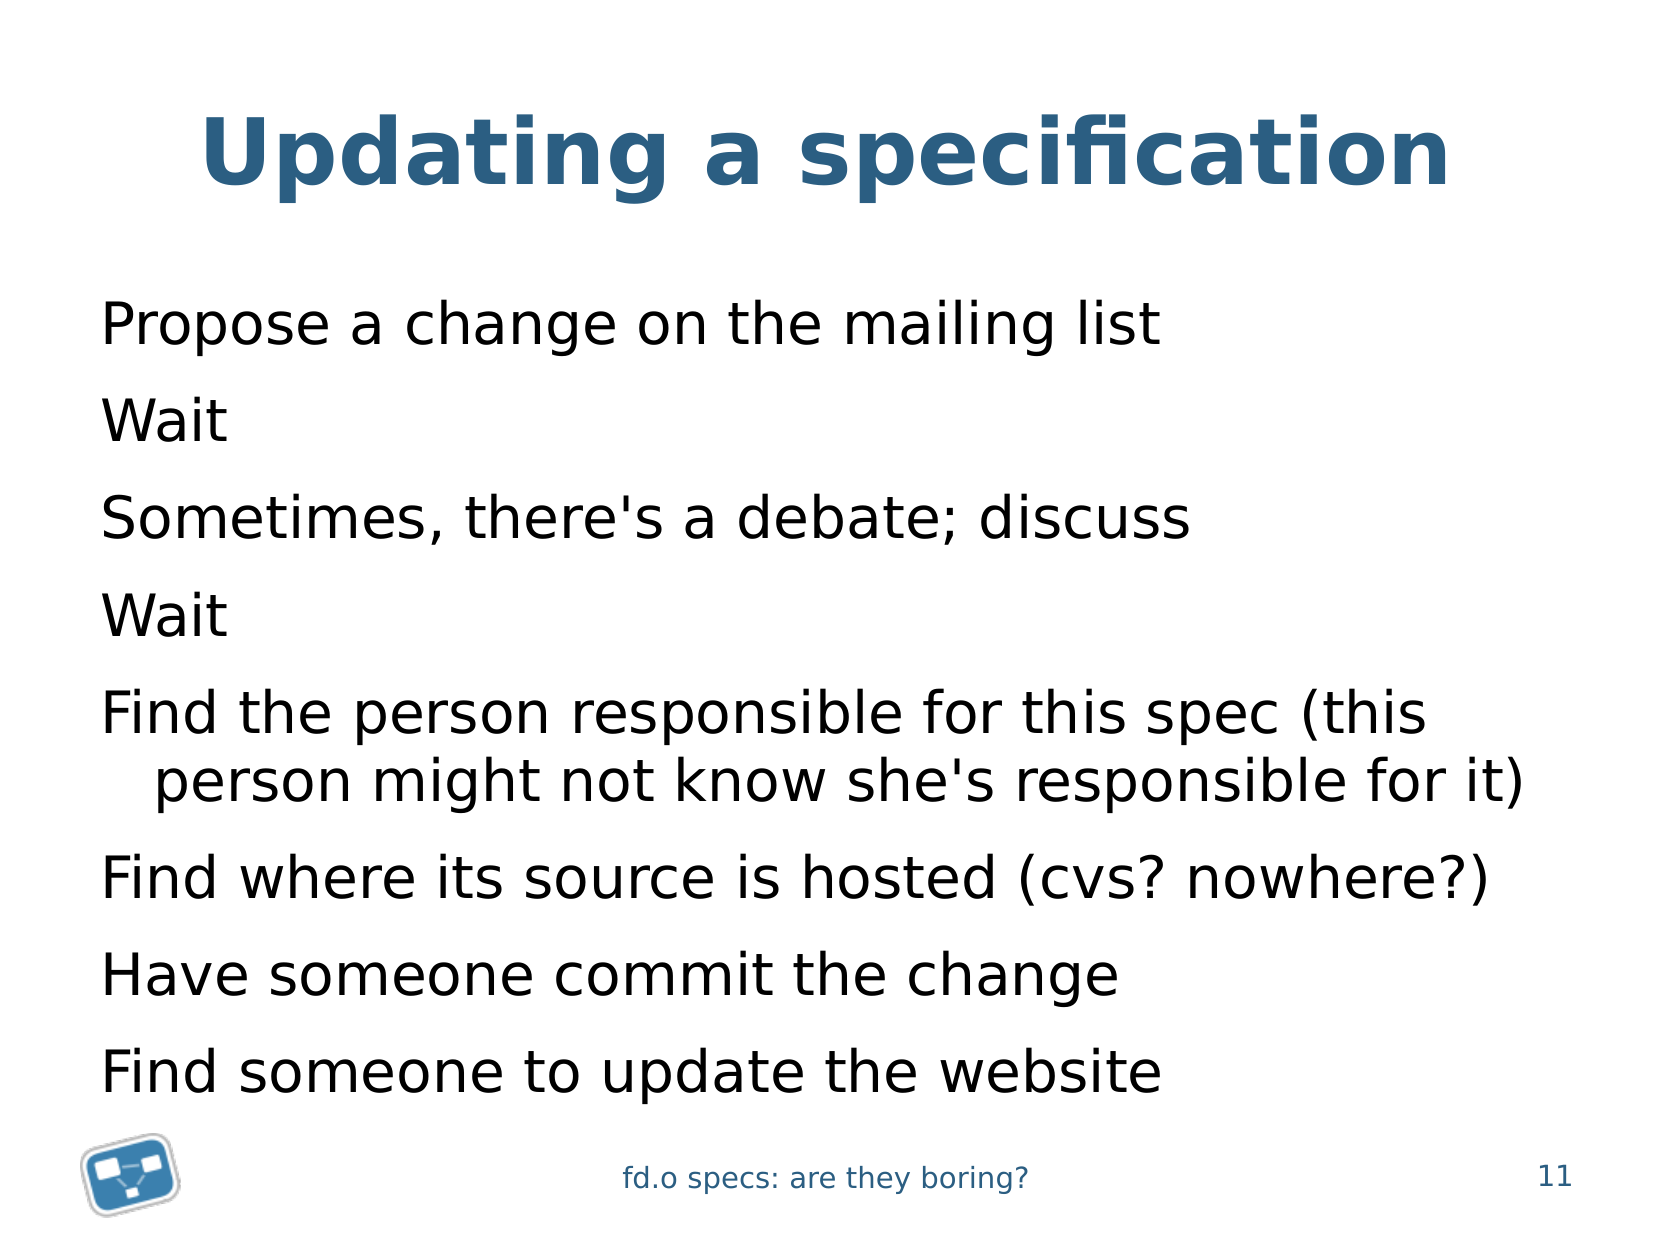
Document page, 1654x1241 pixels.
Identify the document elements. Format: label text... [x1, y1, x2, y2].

picture [80, 1133, 182, 1218]
title Updating a specification [82, 56, 1571, 250]
list Propose a change on the mailing list Wait Sometimes, there's a debate; discuss Wait Find the person responsible for this spec (this person might not know she's responsible for it) Find where its source is hosted (cvs? nowhere?) Have someone commit the change Find someone to update the website [82, 290, 1571, 1107]
